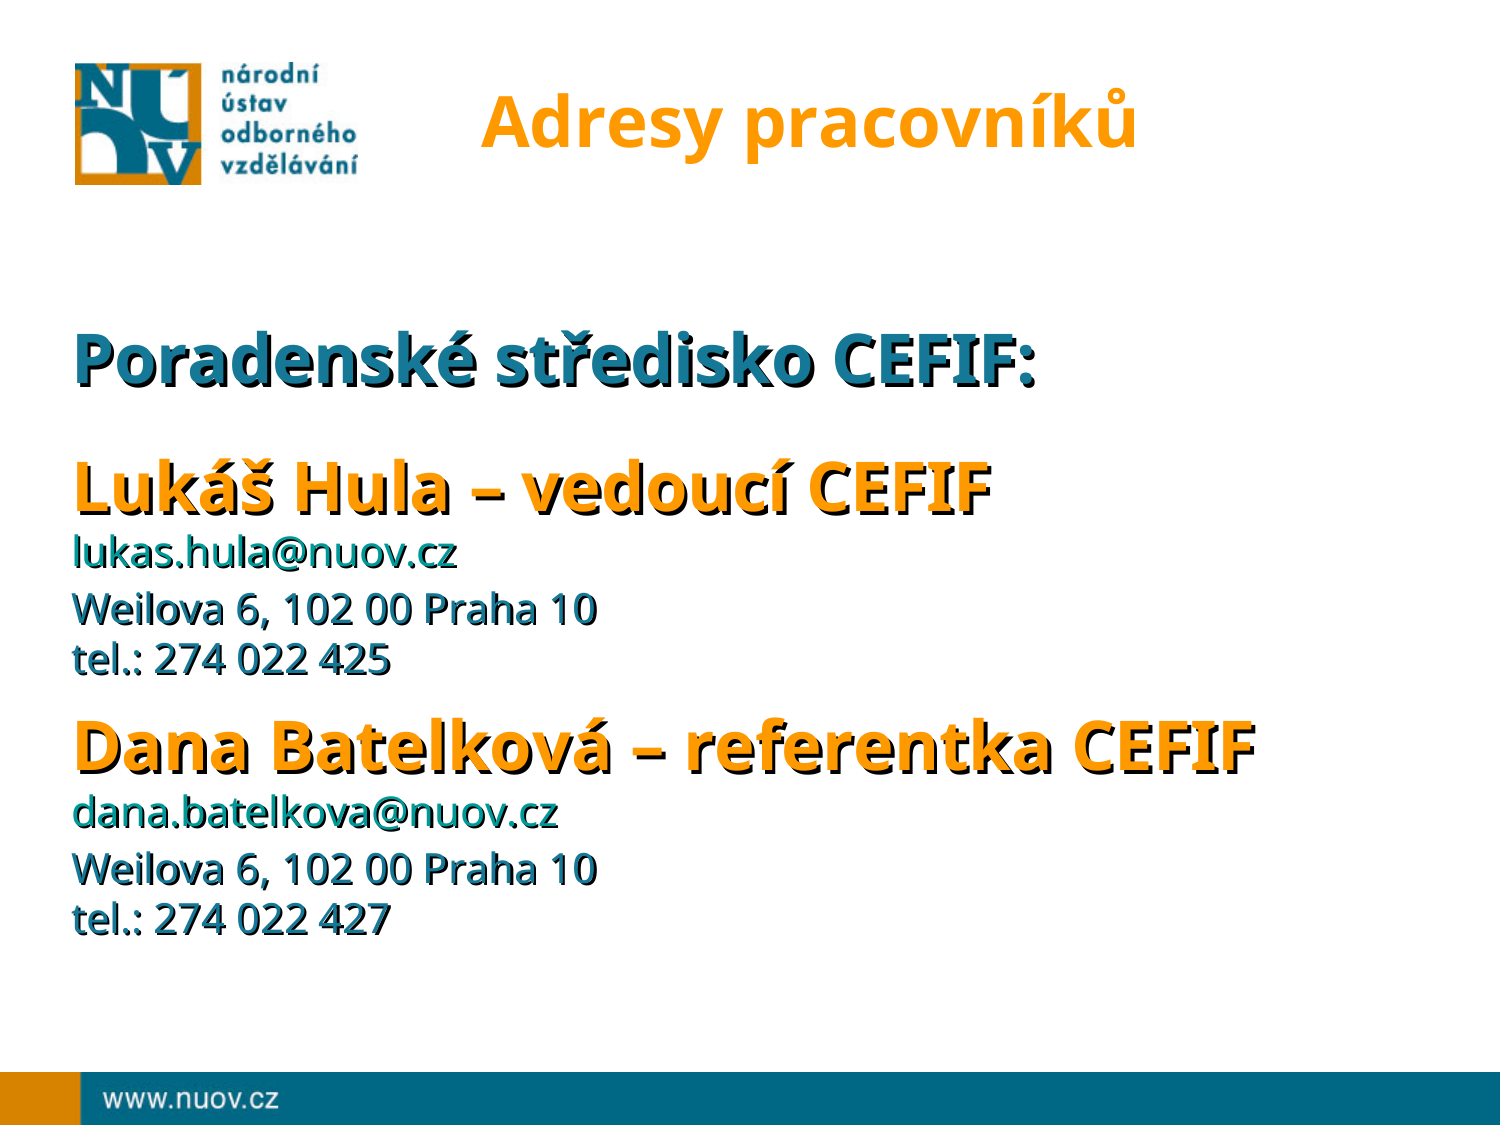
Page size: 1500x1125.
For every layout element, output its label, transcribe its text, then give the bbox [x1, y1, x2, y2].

text_box [0, 1072, 1500, 1125]
text_box Poradenské středisko CEFIF: Lukáš Hula – vedoucí CEFIF lukas.hula@nuov.cz Weilova 6, 102 00 Praha 10 tel.: 274 022 425 Dana Batelková – referentka CEFIF dana.batelkova@nuov.cz Weilova 6, 102 00 Praha 10 tel.: 274 022 427 [56, 287, 1444, 950]
text_box [75, 62, 358, 185]
title Adresy pracovníků [399, 24, 1425, 213]
